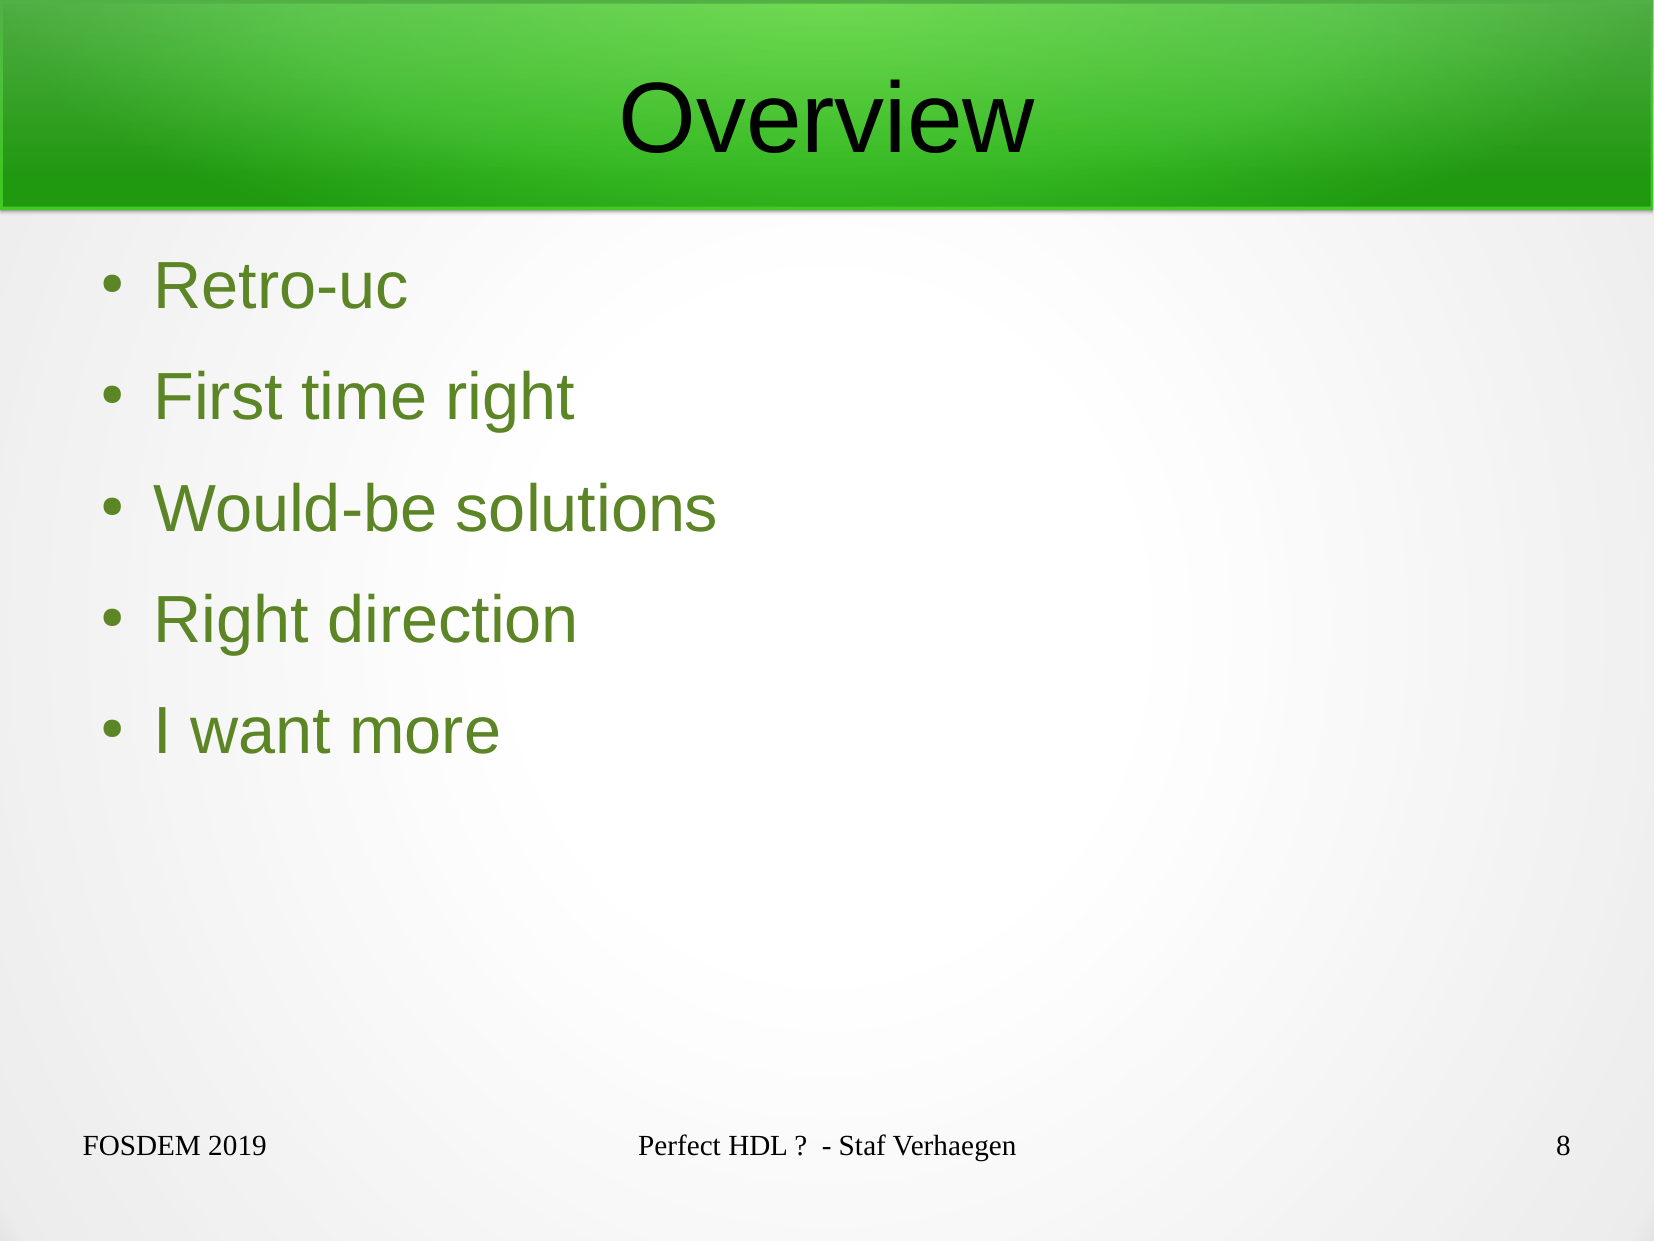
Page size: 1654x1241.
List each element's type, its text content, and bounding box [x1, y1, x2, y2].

list Retro-uc First time right Would-be solutions Right direction I want more [82, 248, 1571, 1087]
title Overview [82, 27, 1571, 209]
